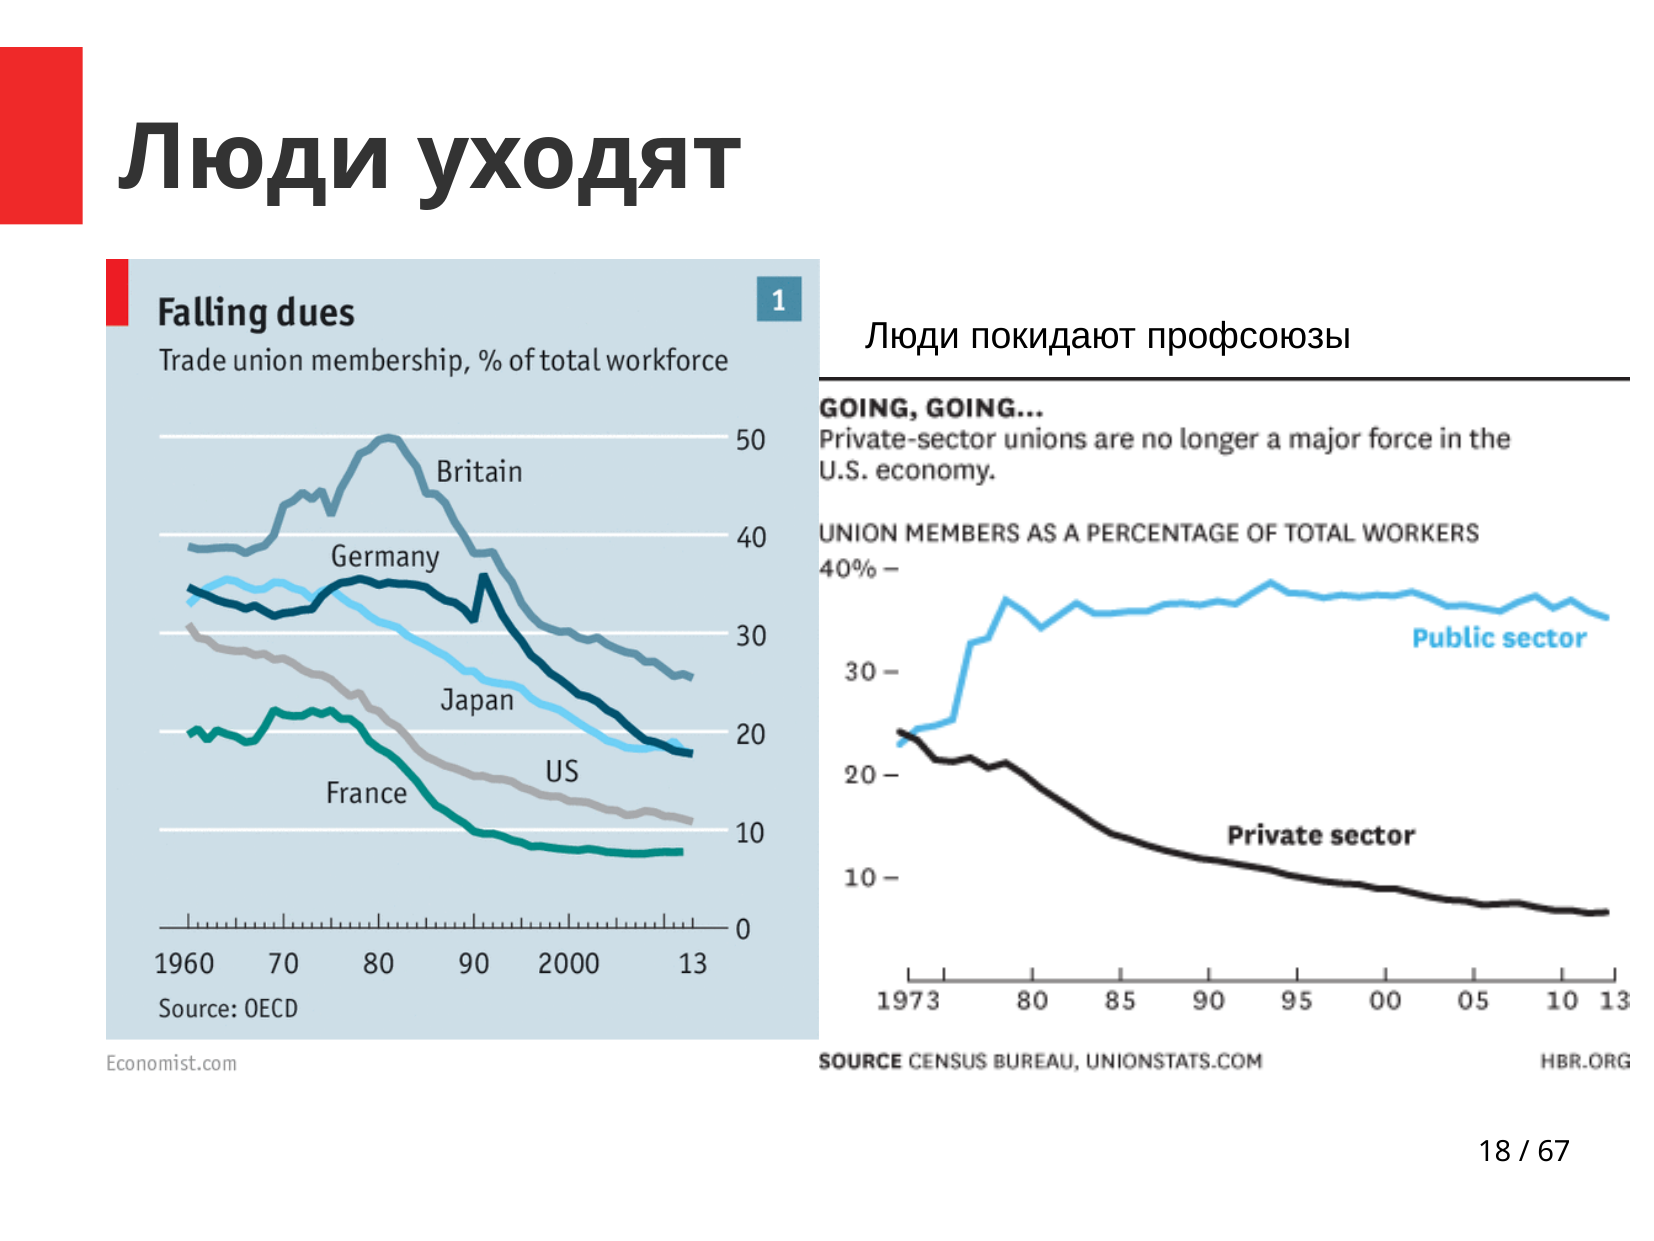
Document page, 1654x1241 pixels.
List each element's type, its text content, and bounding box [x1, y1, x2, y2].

title Люди уходят [118, 49, 1571, 257]
picture [106, 259, 1630, 1084]
text_box Люди покидают профсоюзы [850, 307, 1367, 364]
